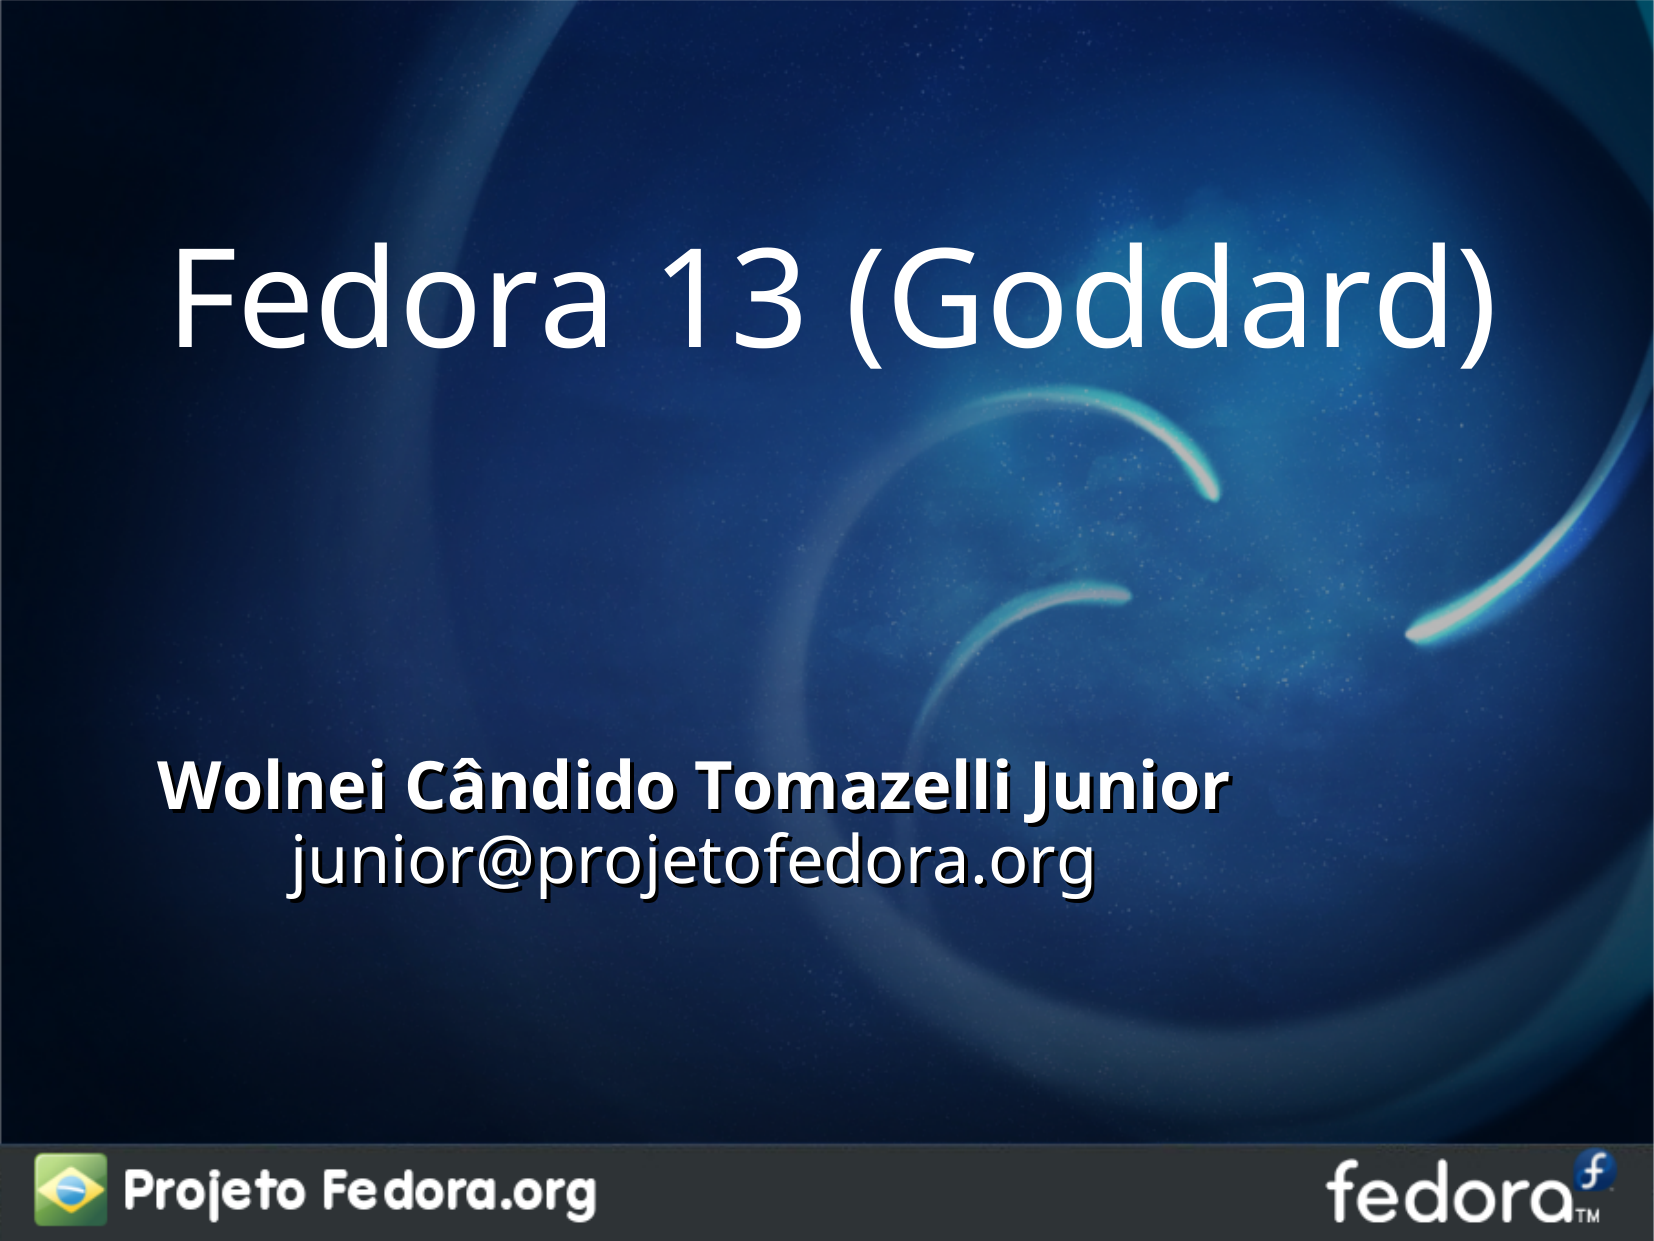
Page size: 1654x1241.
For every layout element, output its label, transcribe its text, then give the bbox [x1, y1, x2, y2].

picture [0, 0, 1654, 1241]
text_box Wolnei Cândido Tomazelli Junior junior@projetofedora.org [143, 738, 1210, 907]
title Fedora 13 (Goddard) [88, 200, 1577, 394]
